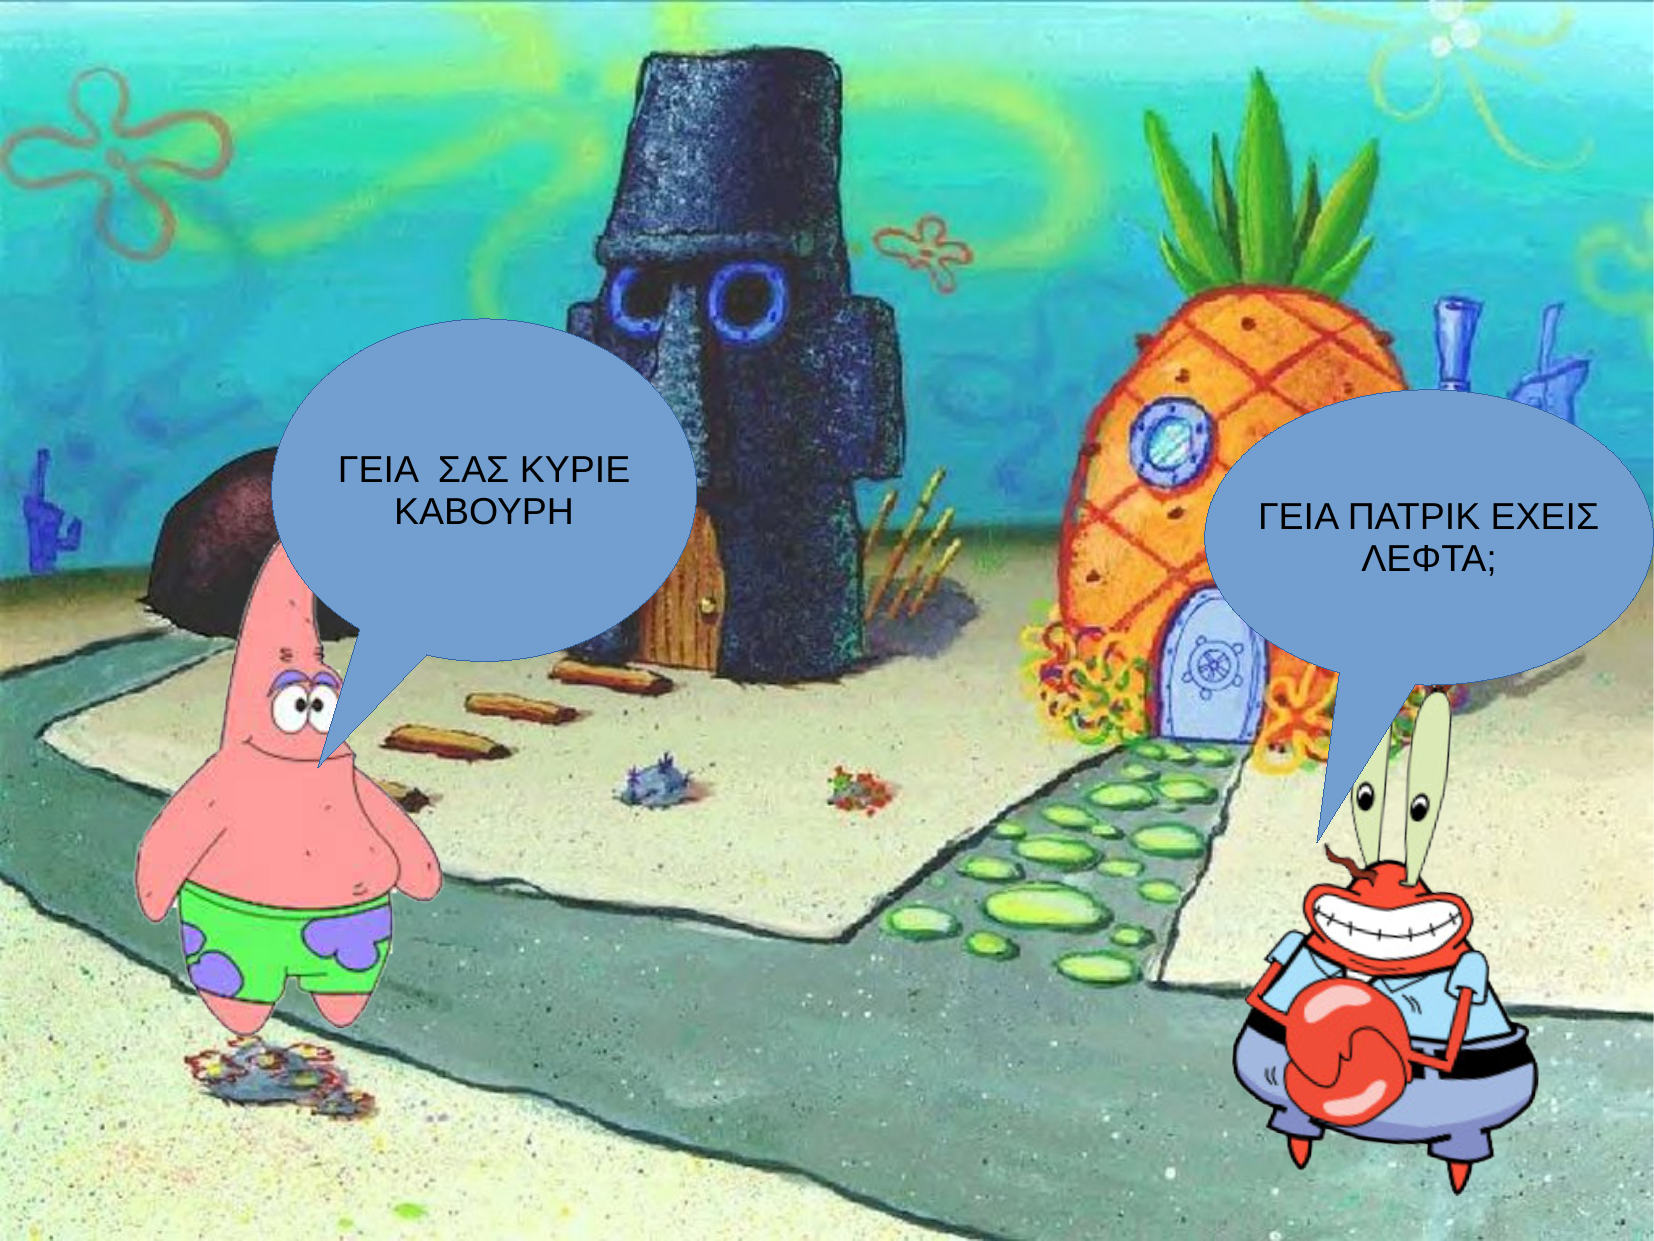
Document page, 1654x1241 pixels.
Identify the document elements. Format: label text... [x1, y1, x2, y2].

picture [0, 0, 1654, 1241]
text_box ΓΕΙΑ ΣΑΣ ΚΥΡΙΕ ΚΑΒΟΥΡΗ [271, 318, 697, 768]
text_box ΓΕΙΑ ΠΑΤΡΙΚ ΕΧΕΙΣ ΛΕΦΤΑ; [1204, 389, 1654, 843]
